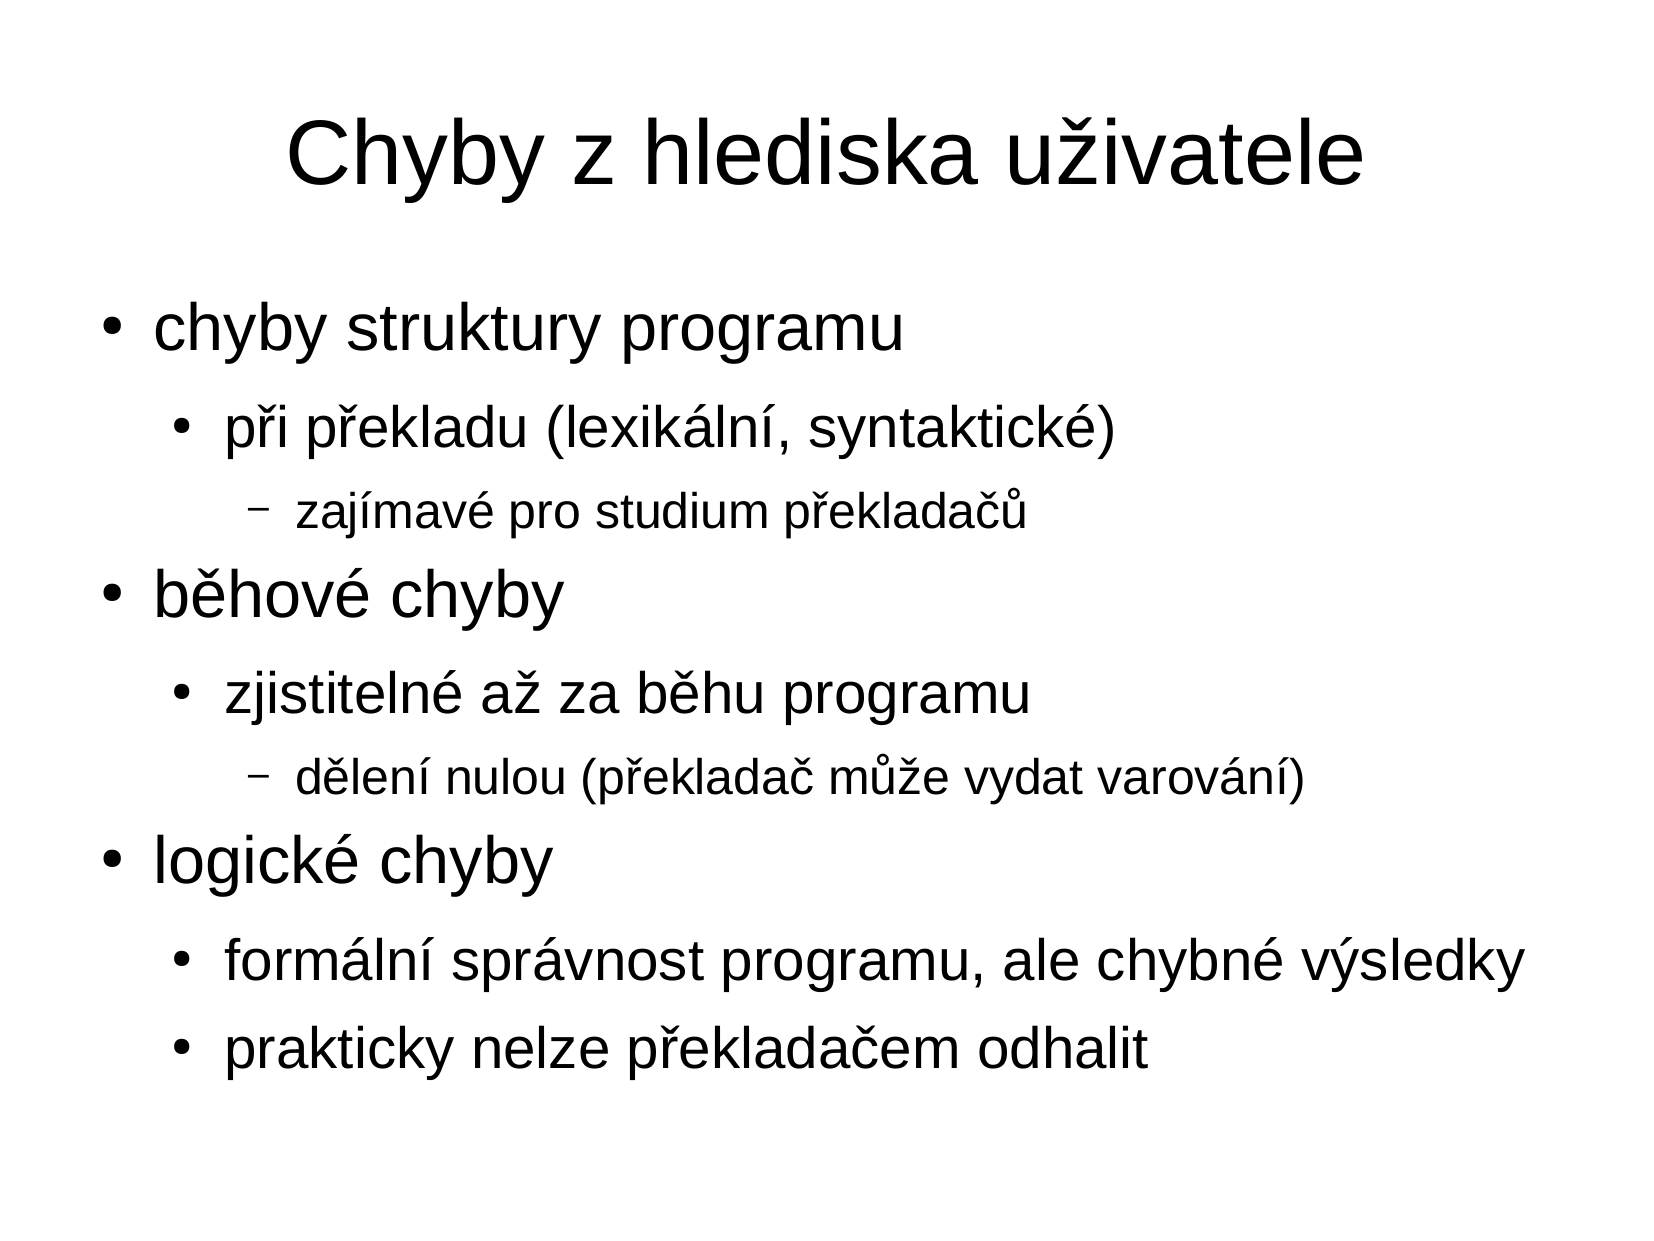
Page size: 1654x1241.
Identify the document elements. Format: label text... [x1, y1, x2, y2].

title Chyby z hlediska uživatele [82, 56, 1571, 250]
list chyby struktury programu při překladu (lexikální, syntaktické) zajímavé pro studium překladačů běhové chyby zjistitelné až za běhu programu dělení nulou (překladač může vydat varování) logické chyby formální správnost programu, ale chybné výsledky prakticky nelze překladačem odhalit [82, 290, 1571, 1094]
